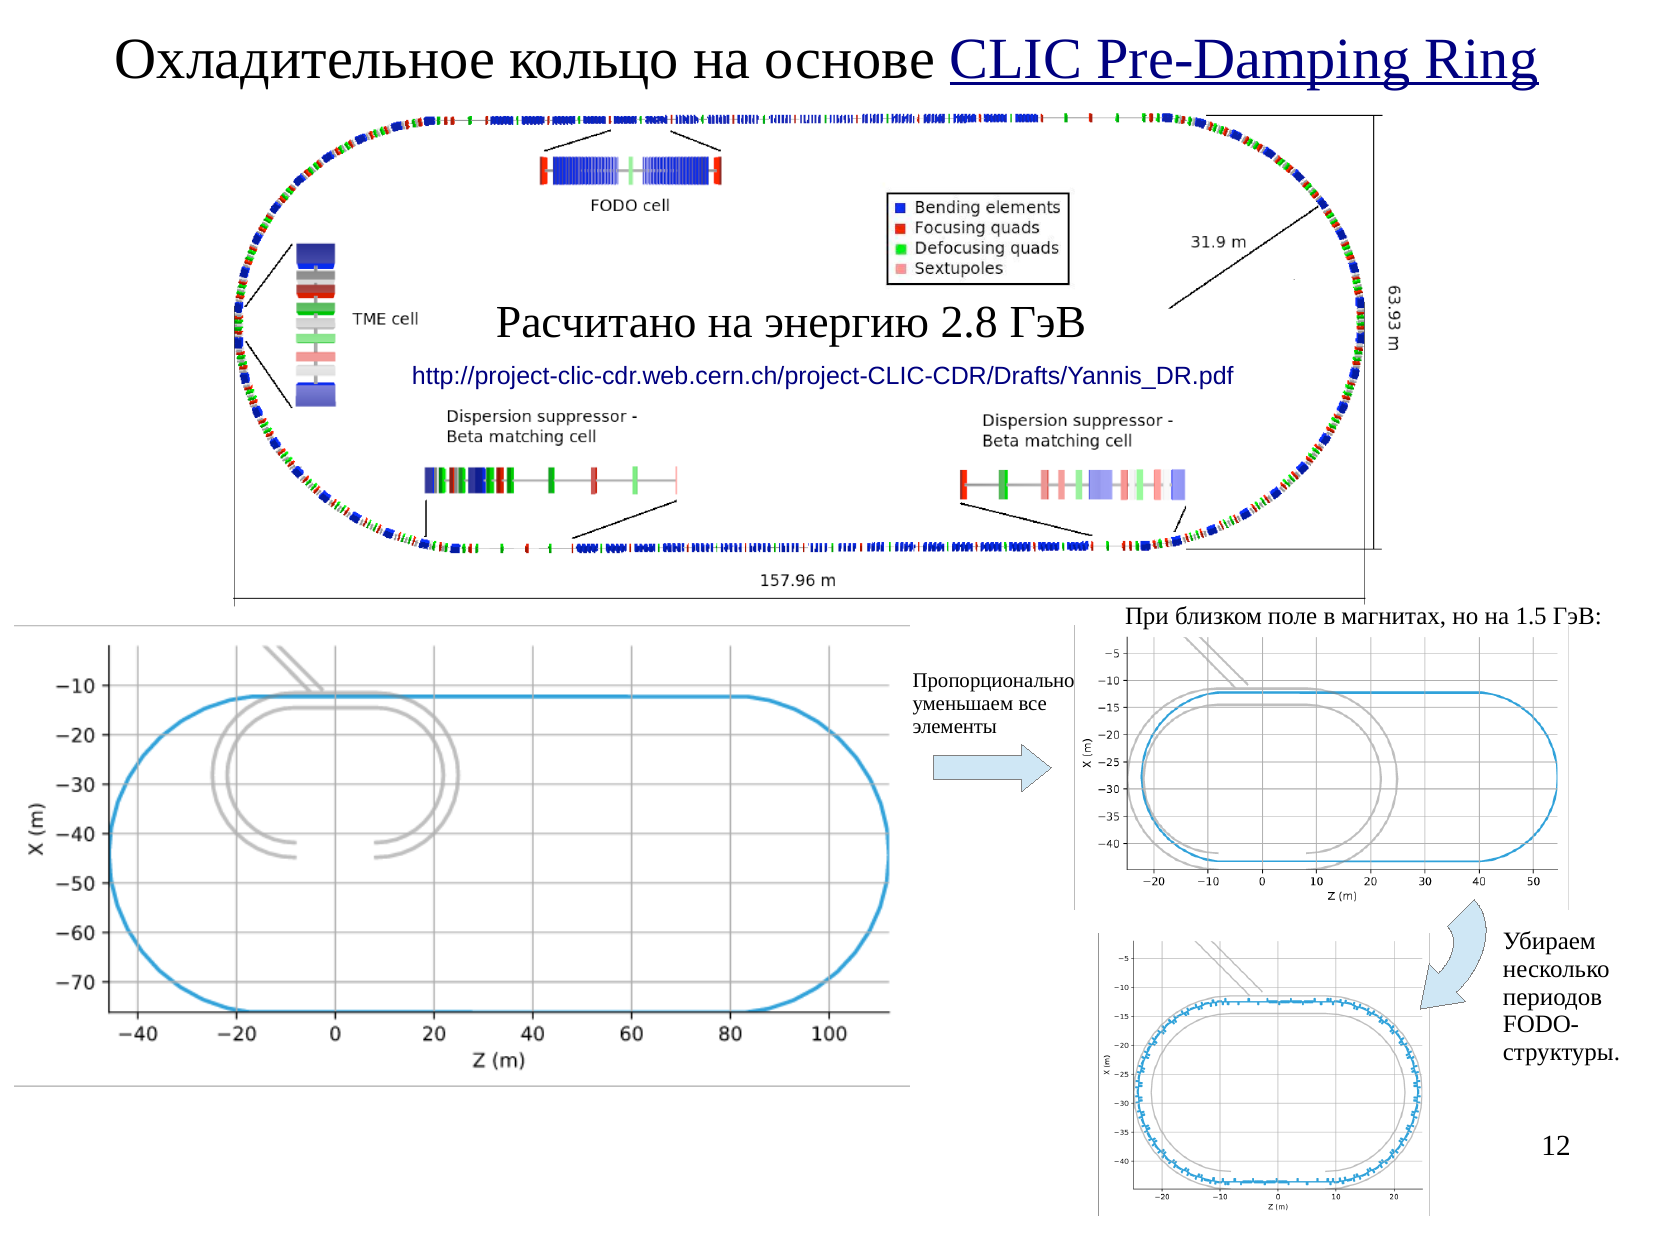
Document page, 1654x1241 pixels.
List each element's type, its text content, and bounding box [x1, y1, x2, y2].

title Охладительное кольцо на основе CLIC Pre-Damping Ring [82, 11, 1571, 107]
text_box При близком поле в магнитах, но на 1.5 ГэВ: [1110, 594, 1618, 639]
text_box Пропорционально уменьшаем все элементы [897, 661, 1123, 747]
picture [224, 106, 1406, 610]
title Расчитано на энергию 2.8 ГэВ [236, 265, 1347, 379]
picture [14, 625, 910, 1087]
text_box http://project-clic-cdr.web.cern.ch/project-CLIC-CDR/Drafts/Yannis_DR.pdf [307, 379, 1341, 412]
picture [1098, 933, 1430, 1216]
picture [1074, 625, 1569, 910]
text_box [1420, 899, 1487, 1010]
text_box [933, 747, 1052, 792]
text_box Убираем несколько периодов FODO-структуры. [1488, 920, 1654, 1078]
